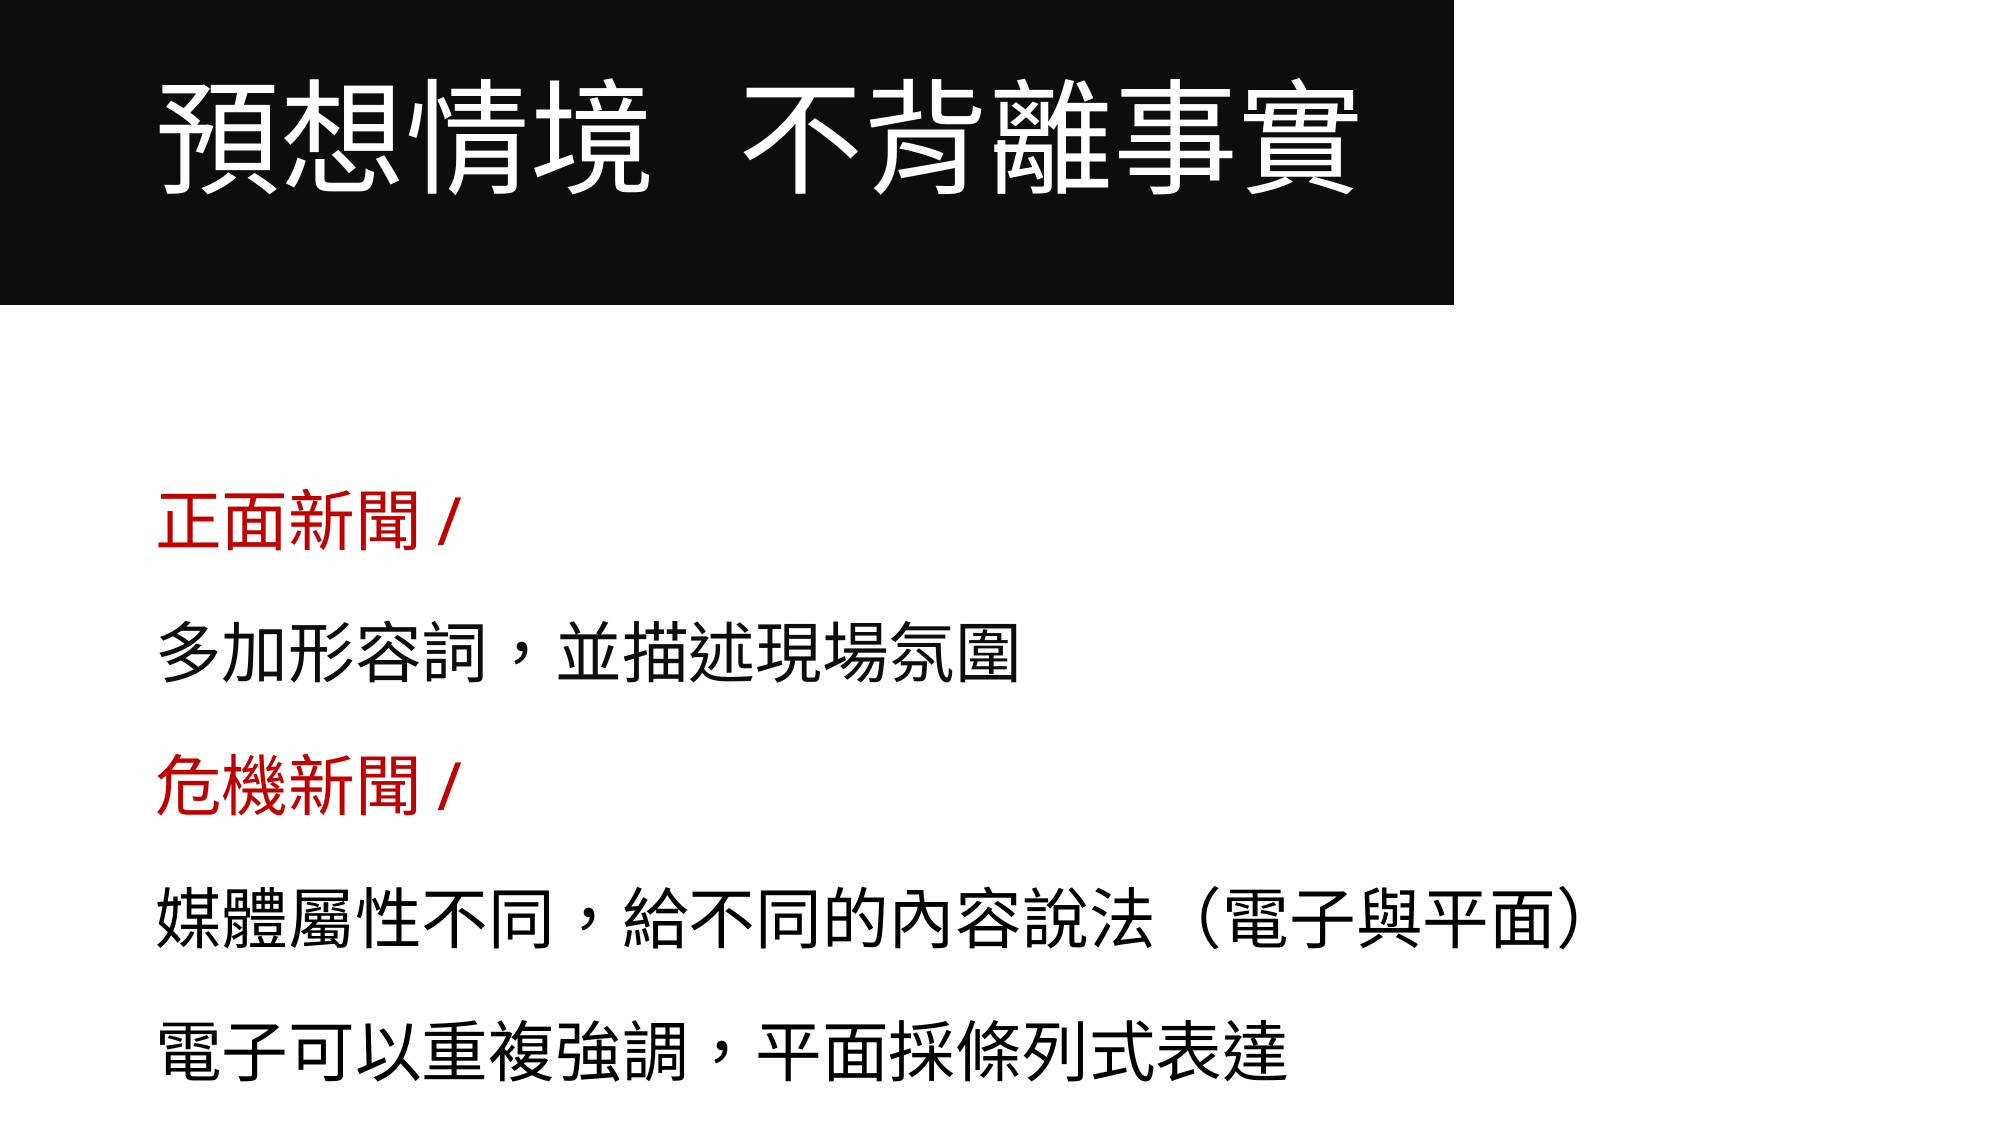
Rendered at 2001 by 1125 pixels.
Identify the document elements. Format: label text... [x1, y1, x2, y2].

text_box [0, 0, 1454, 305]
text_box 正面新聞/ 多加形容詞，並描述現場氛圍 危機新聞/ 媒體屬性不同，給不同的內容說法（電子與平面） 電子可以重複強調，平面採條列式表達 [140, 438, 1641, 1103]
title 預想情境 不背離事實 [140, 49, 1641, 219]
